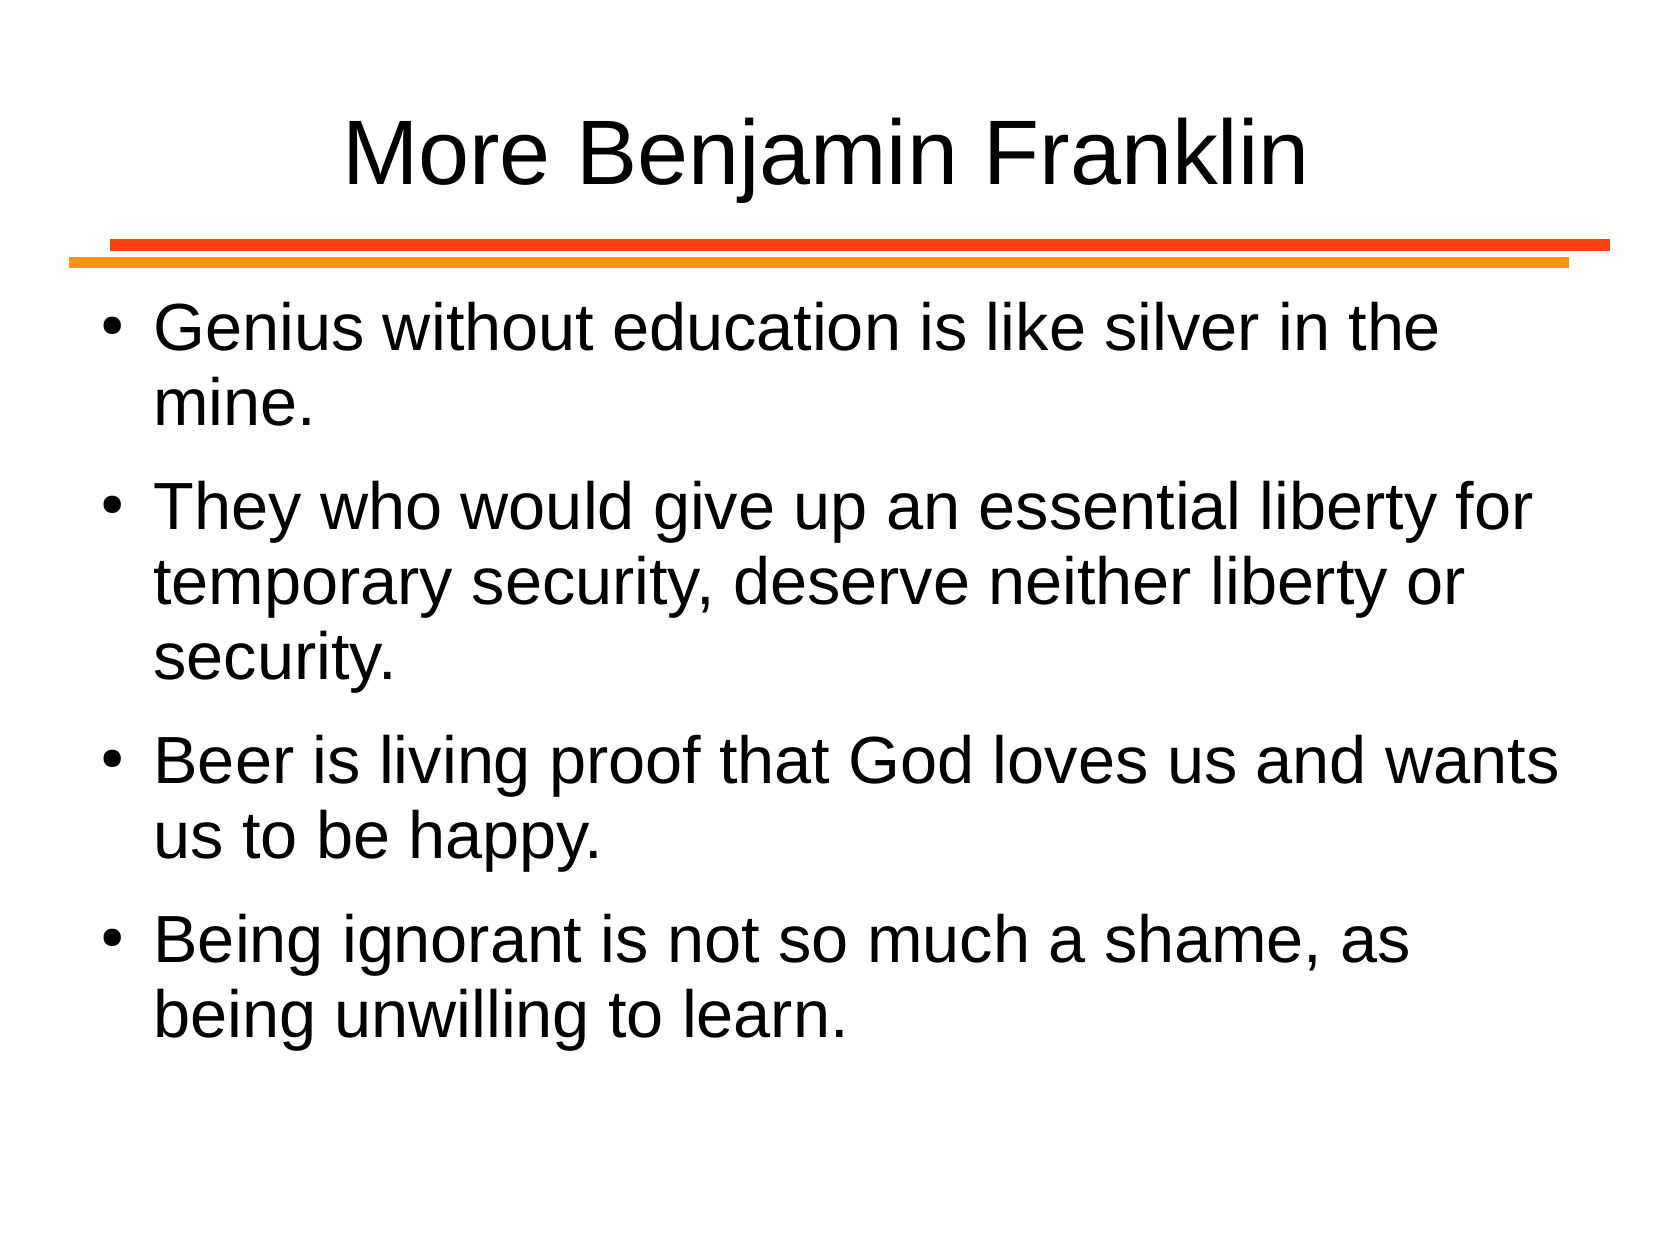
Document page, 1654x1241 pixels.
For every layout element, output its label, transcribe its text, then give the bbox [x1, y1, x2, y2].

list Genius without education is like silver in the mine. They who would give up an essential liberty for temporary security, deserve neither liberty or security. Beer is living proof that God loves us and wants us to be happy. Being ignorant is not so much a shame, as being unwilling to learn. [82, 290, 1571, 1127]
title More Benjamin Franklin [82, 56, 1571, 250]
